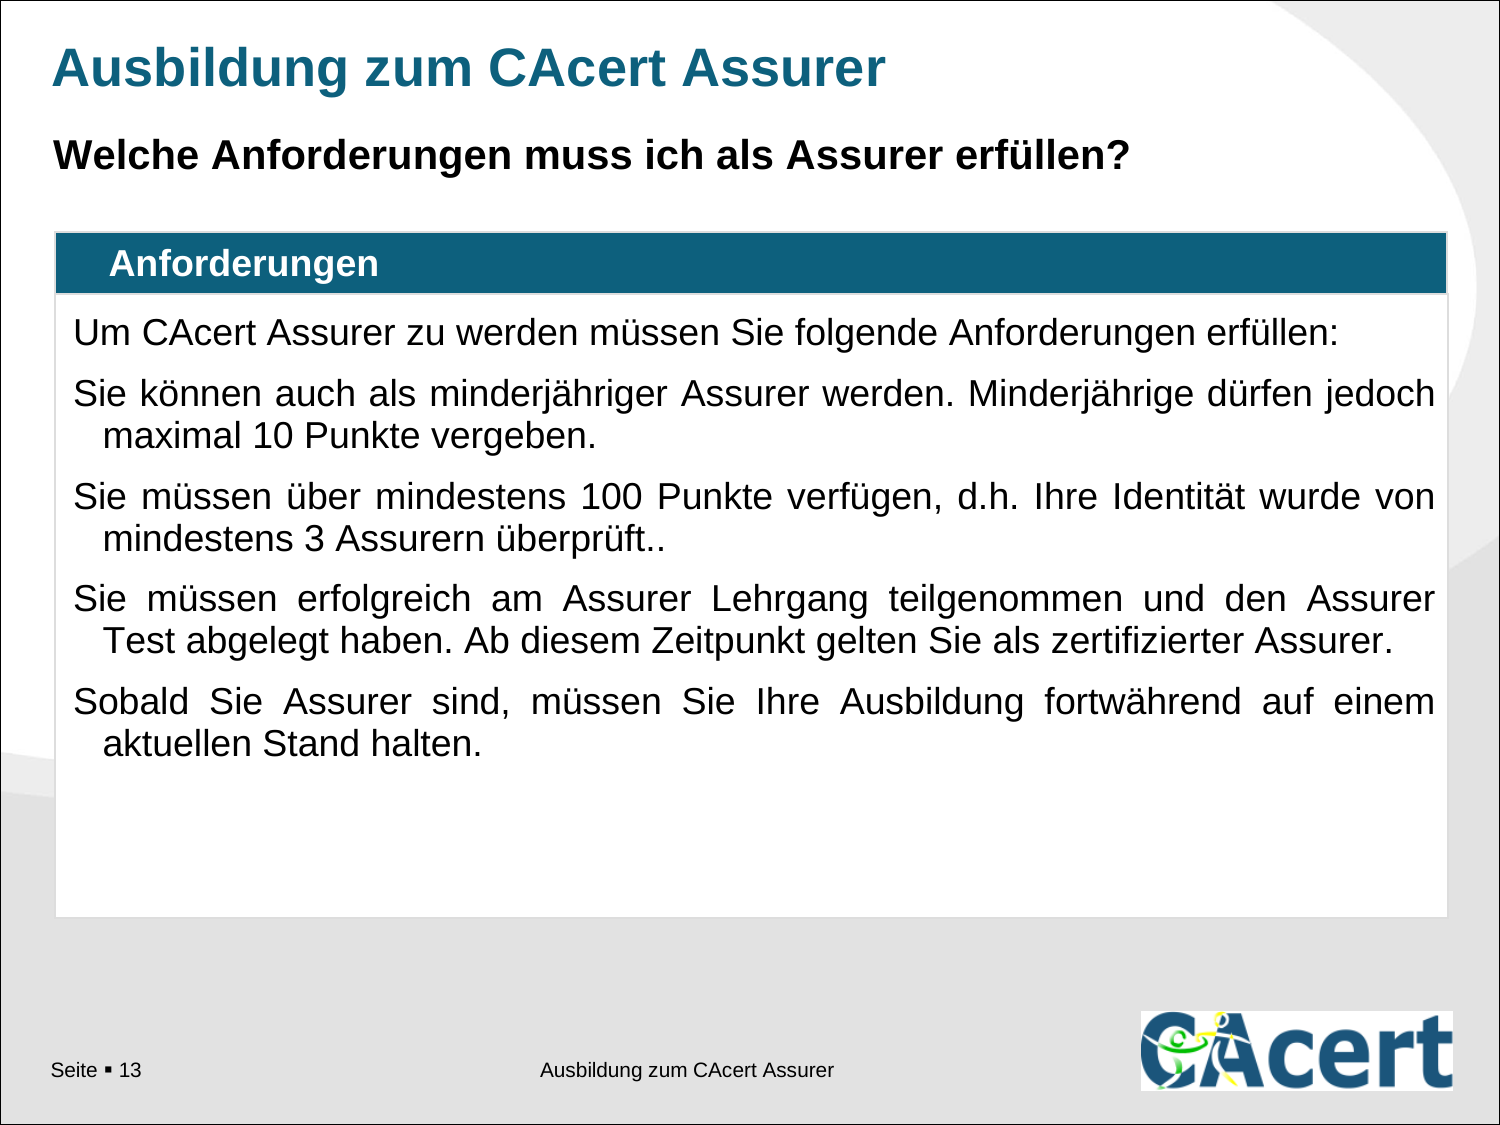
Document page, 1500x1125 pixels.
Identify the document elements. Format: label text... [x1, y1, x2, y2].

text_box Welche Anforderungen muss ich als Assurer erfüllen? [53, 125, 1448, 185]
title Ausbildung zum CAcert Assurer [51, 19, 1450, 118]
picture [1, 1, 1499, 1124]
text_box Anforderungen [55, 232, 1447, 294]
text_box Um CAcert Assurer zu werden müssen Sie folgende Anforderungen erfüllen: Sie können auch als minderjähriger Assurer werden. Minderjährige dürfen jedoch maximal 10 Punkte vergeben. Sie müssen über mindestens 100 Punkte verfügen, d.h. Ihre Identität wurde von mindestens 3 Assurern überprüft.. Sie müssen erfolgreich am Assurer Lehrgang teilgenommen und den Assurer Test abgelegt haben. Ab diesem Zeitpunkt gelten Sie als zertifizierter Assurer. Sobald Sie Assurer sind, müssen Sie Ihre Ausbildung fortwährend auf einem aktuellen Stand halten. [55, 294, 1448, 919]
